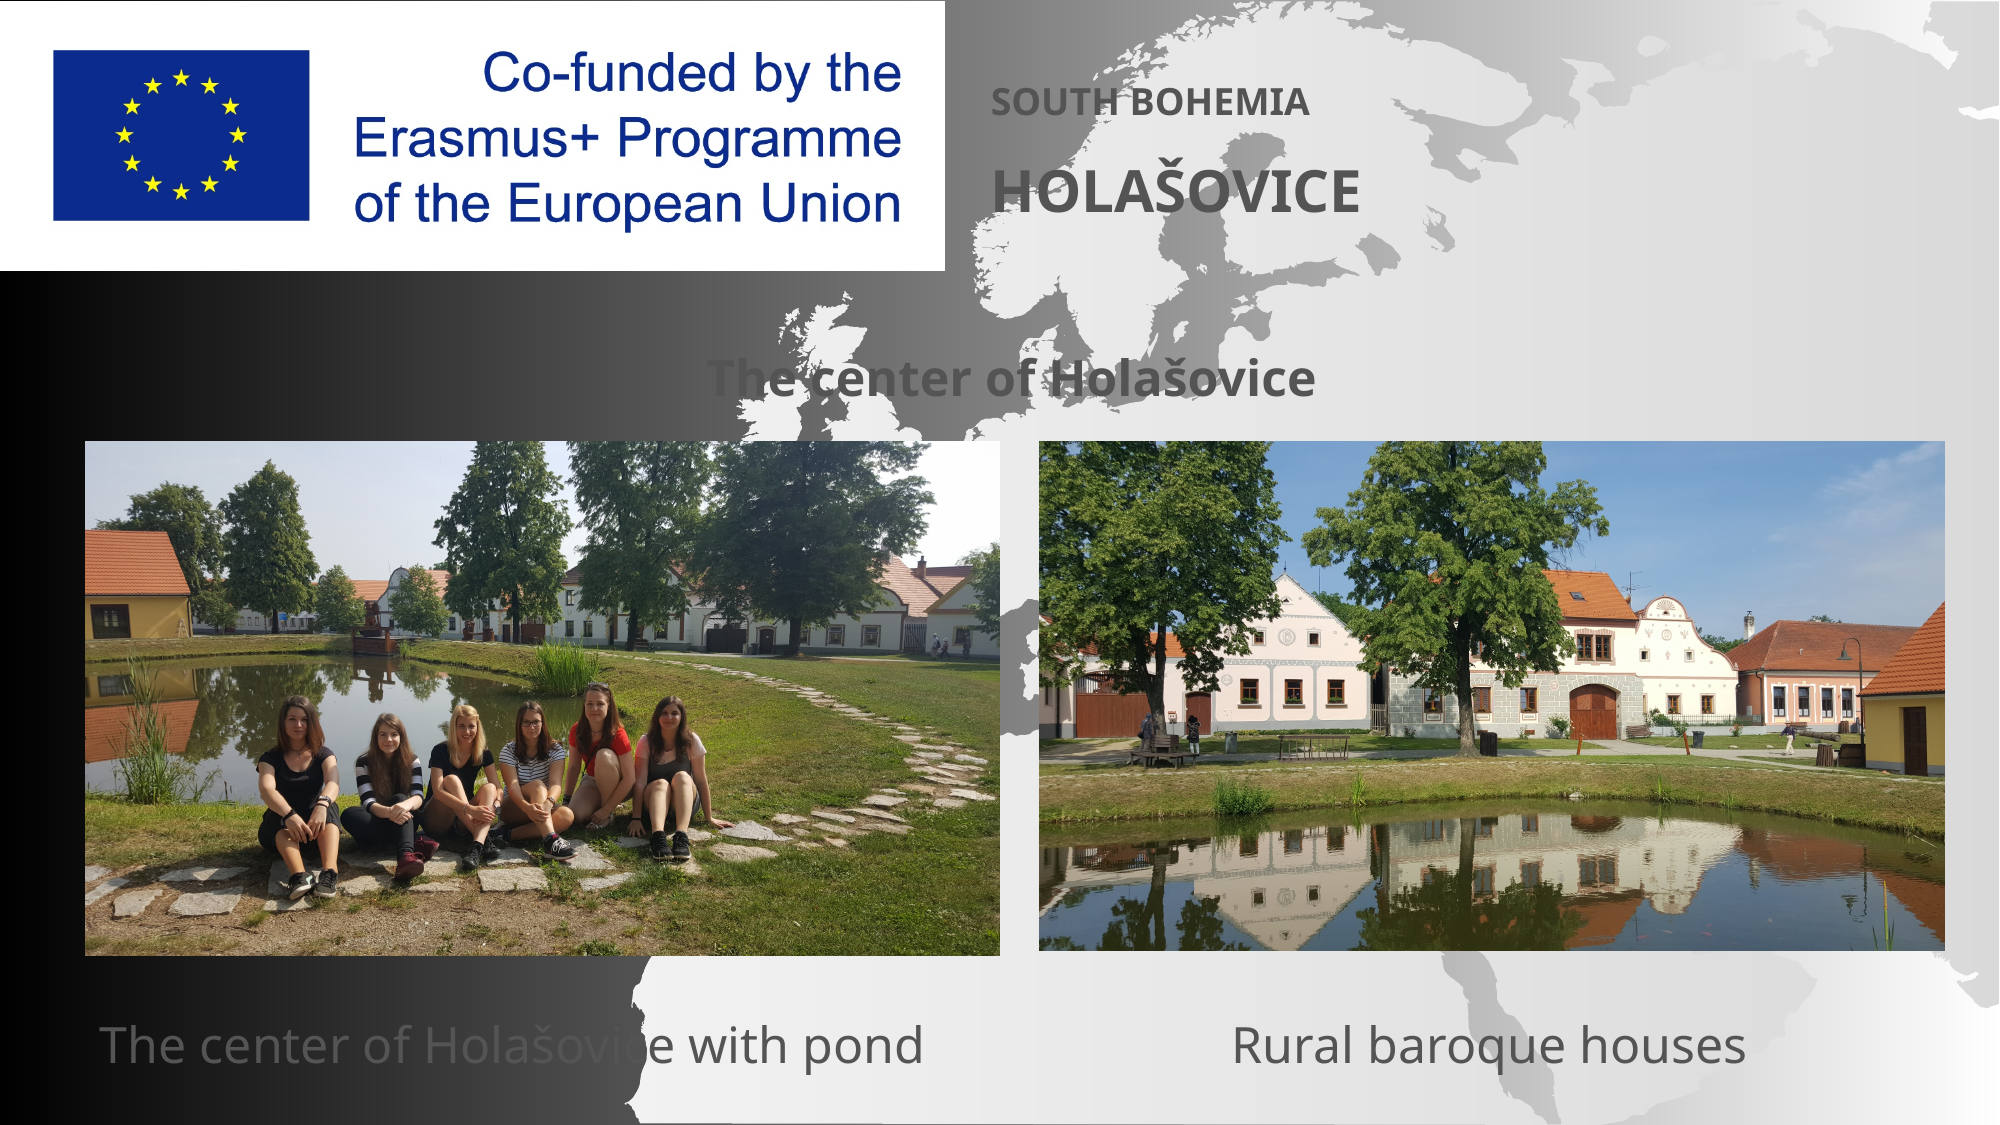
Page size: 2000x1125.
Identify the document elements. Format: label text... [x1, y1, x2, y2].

picture [1039, 441, 1945, 951]
picture [85, 441, 1000, 957]
text_box The center of Holašovice [66, 340, 1957, 417]
text_box Rural baroque houses [1035, 1006, 1945, 1084]
text_box The center of Holašovice with pond [85, 1006, 995, 1114]
text_box SOUTH BOHEMIA HOLAŠOVICE [976, 68, 1945, 237]
picture [0, 1, 945, 271]
